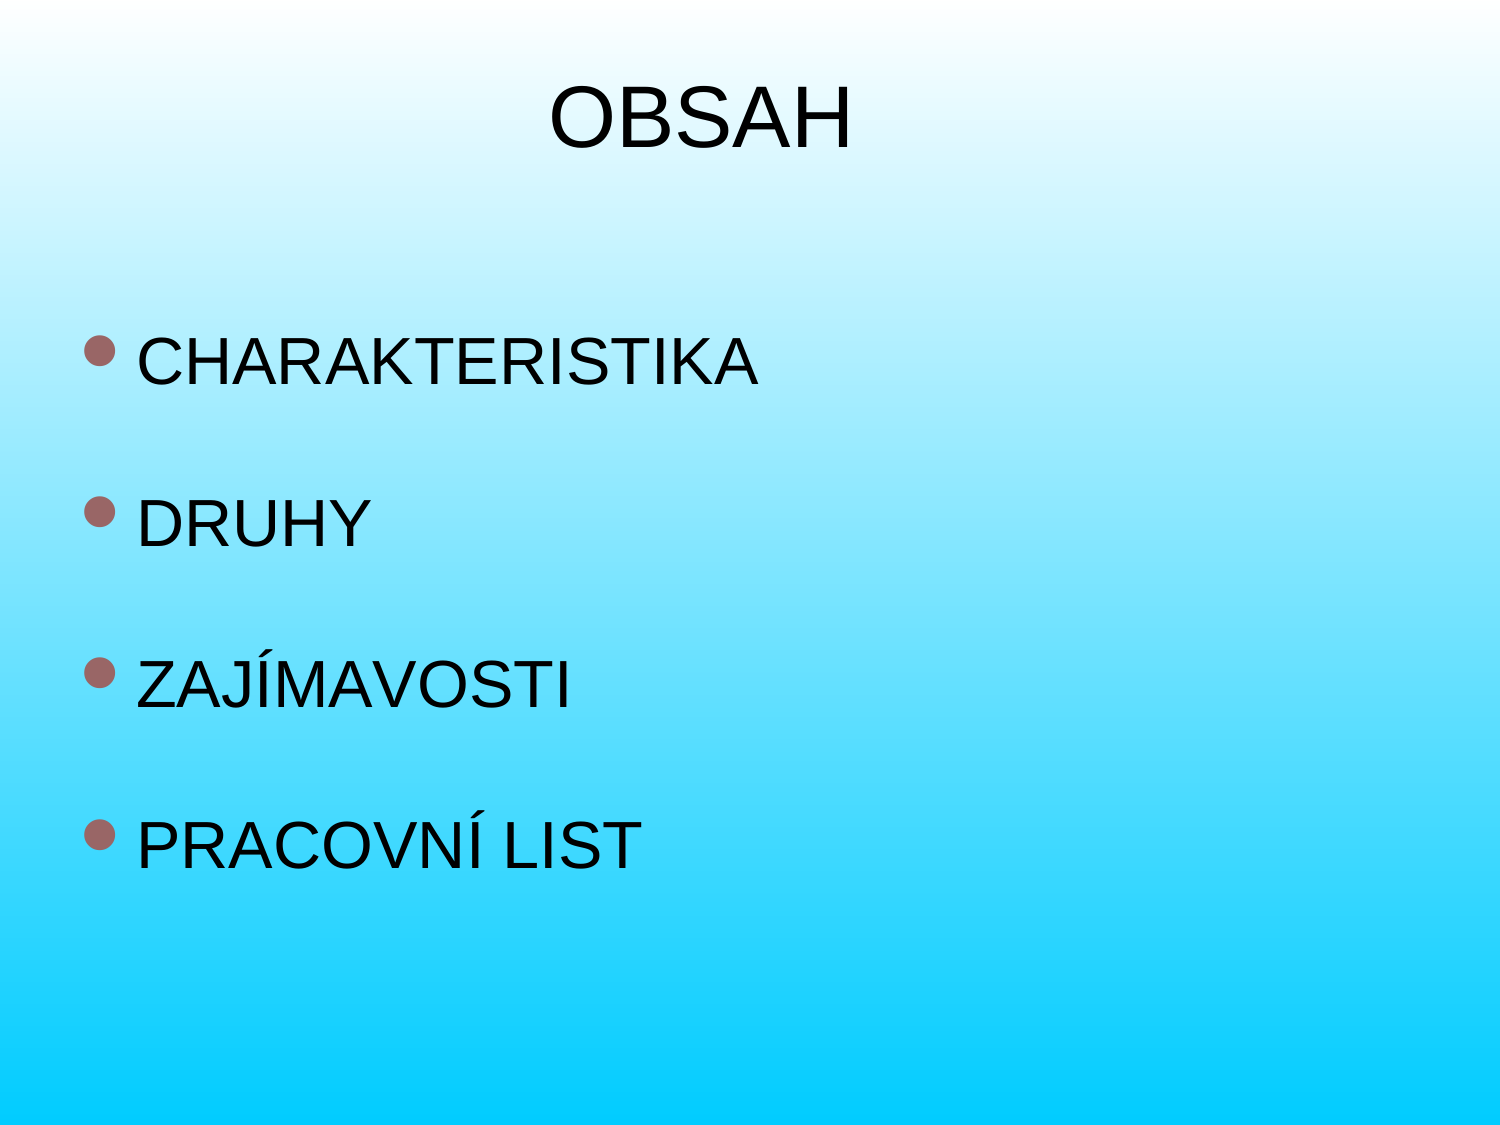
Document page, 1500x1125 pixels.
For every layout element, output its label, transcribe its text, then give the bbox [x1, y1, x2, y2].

list CHARAKTERISTIKA DRUHY ZAJÍMAVOSTI PRACOVNÍ LIST [64, 326, 1400, 1047]
title OBSAH [31, 37, 1347, 188]
